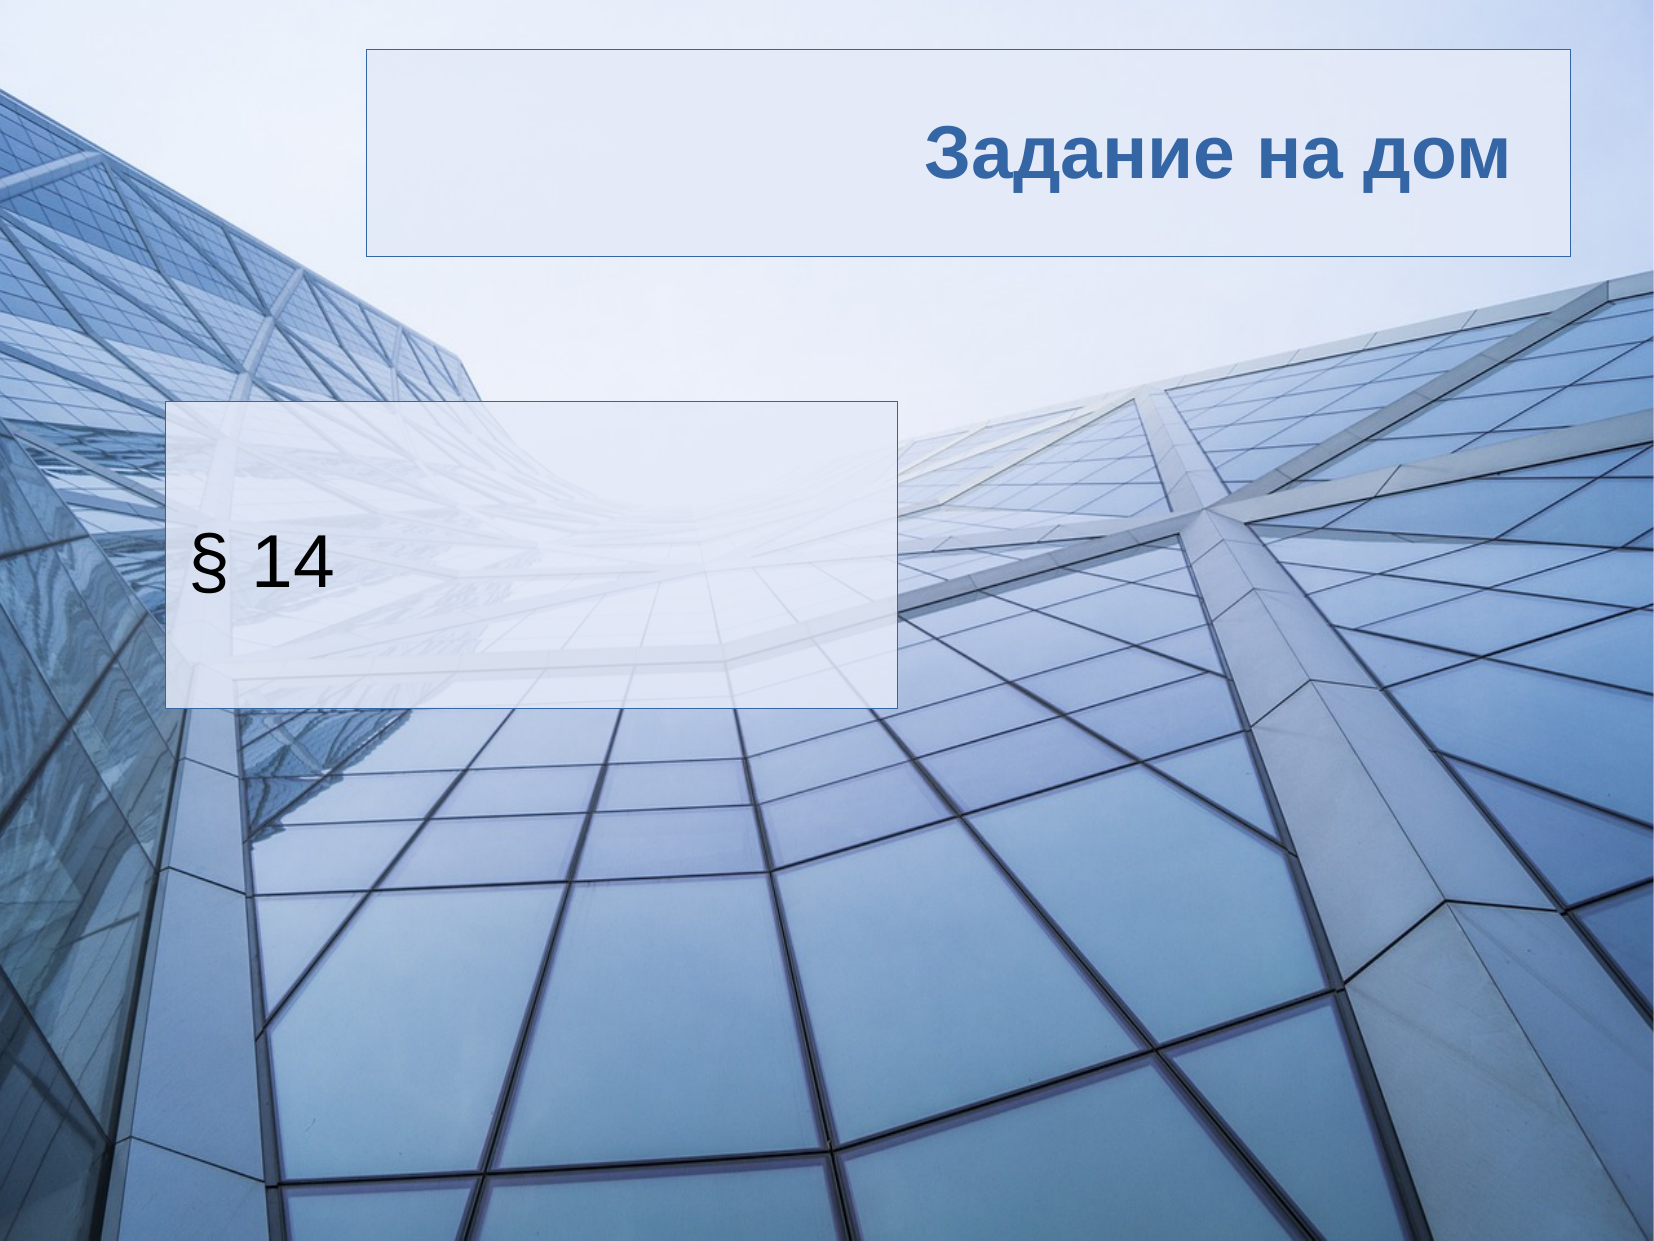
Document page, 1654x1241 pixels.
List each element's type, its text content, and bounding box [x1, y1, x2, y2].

picture [0, 0, 1654, 1241]
text_box § 14 [165, 401, 898, 709]
title Задание на дом [366, 49, 1571, 257]
